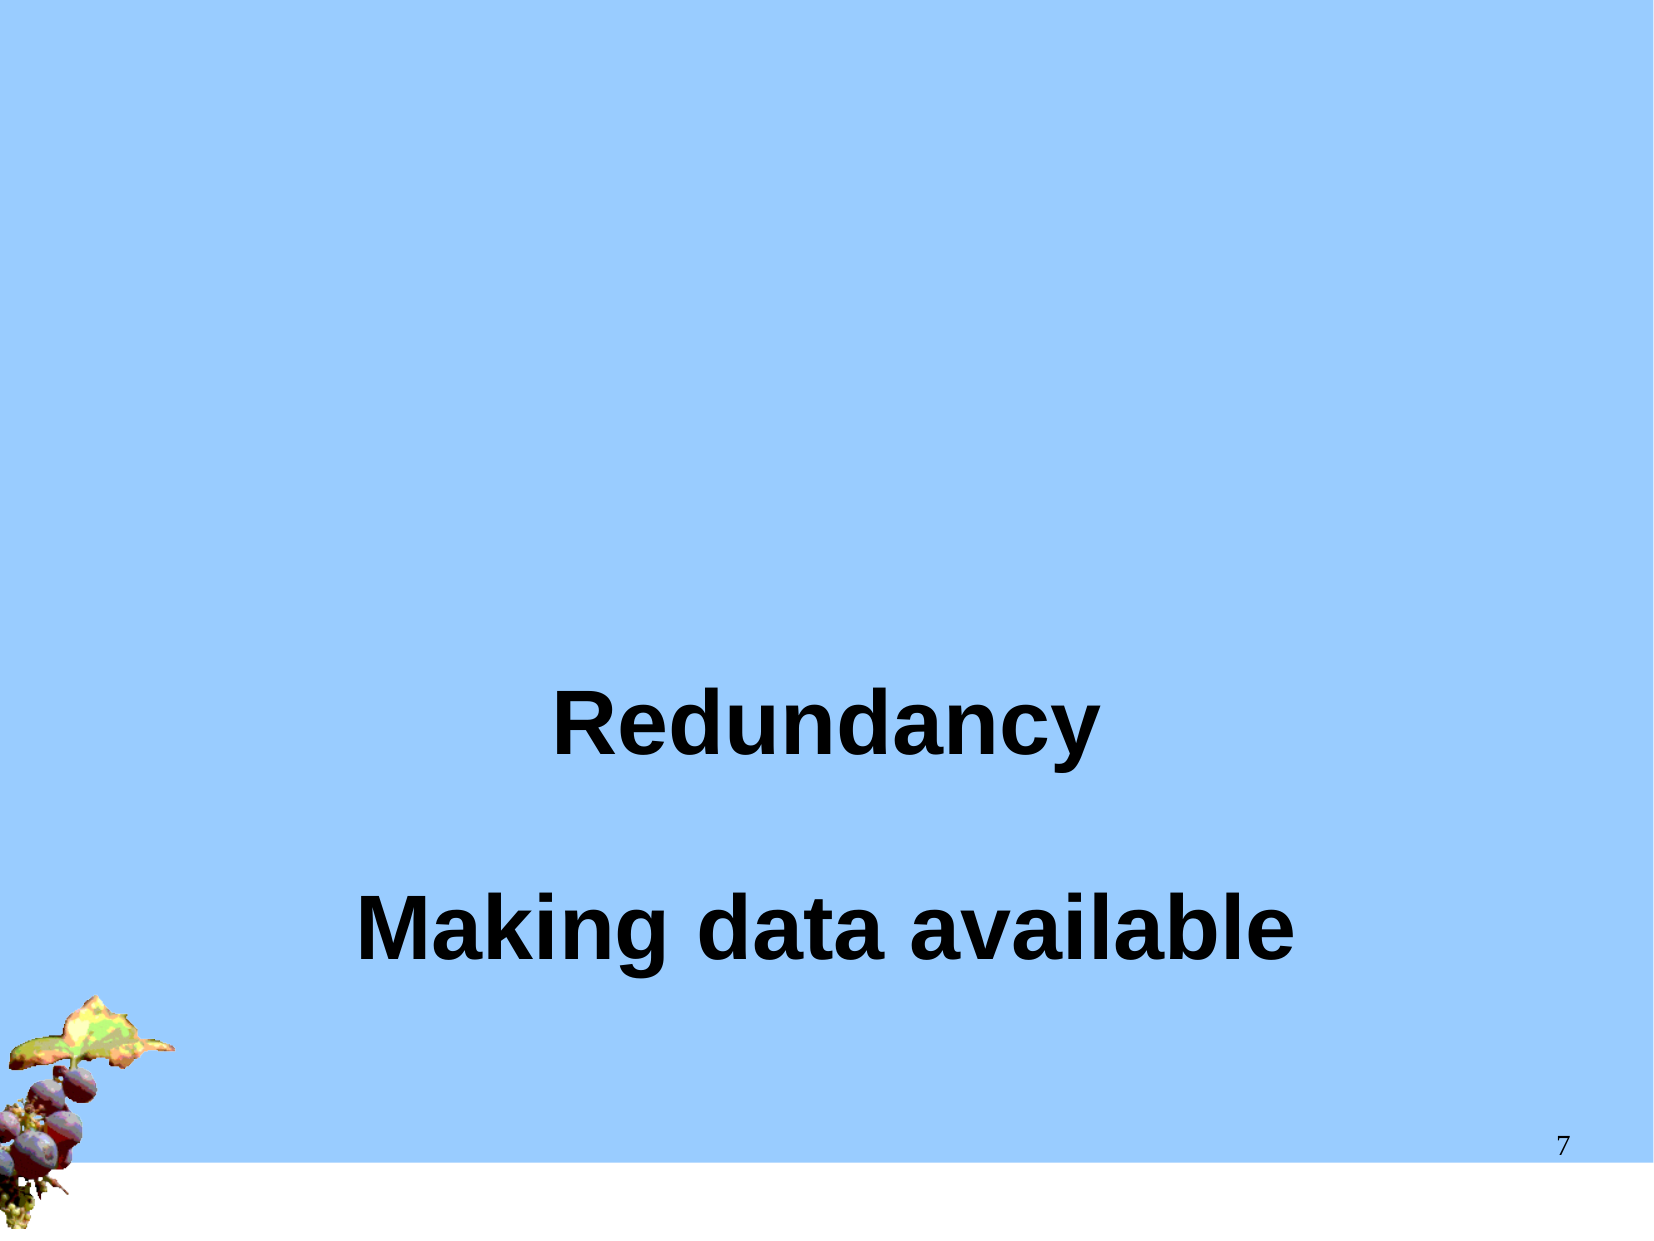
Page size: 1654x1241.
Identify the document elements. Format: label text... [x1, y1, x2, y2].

picture [0, 990, 188, 1229]
title Redundancy Making data available [82, 261, 1571, 979]
